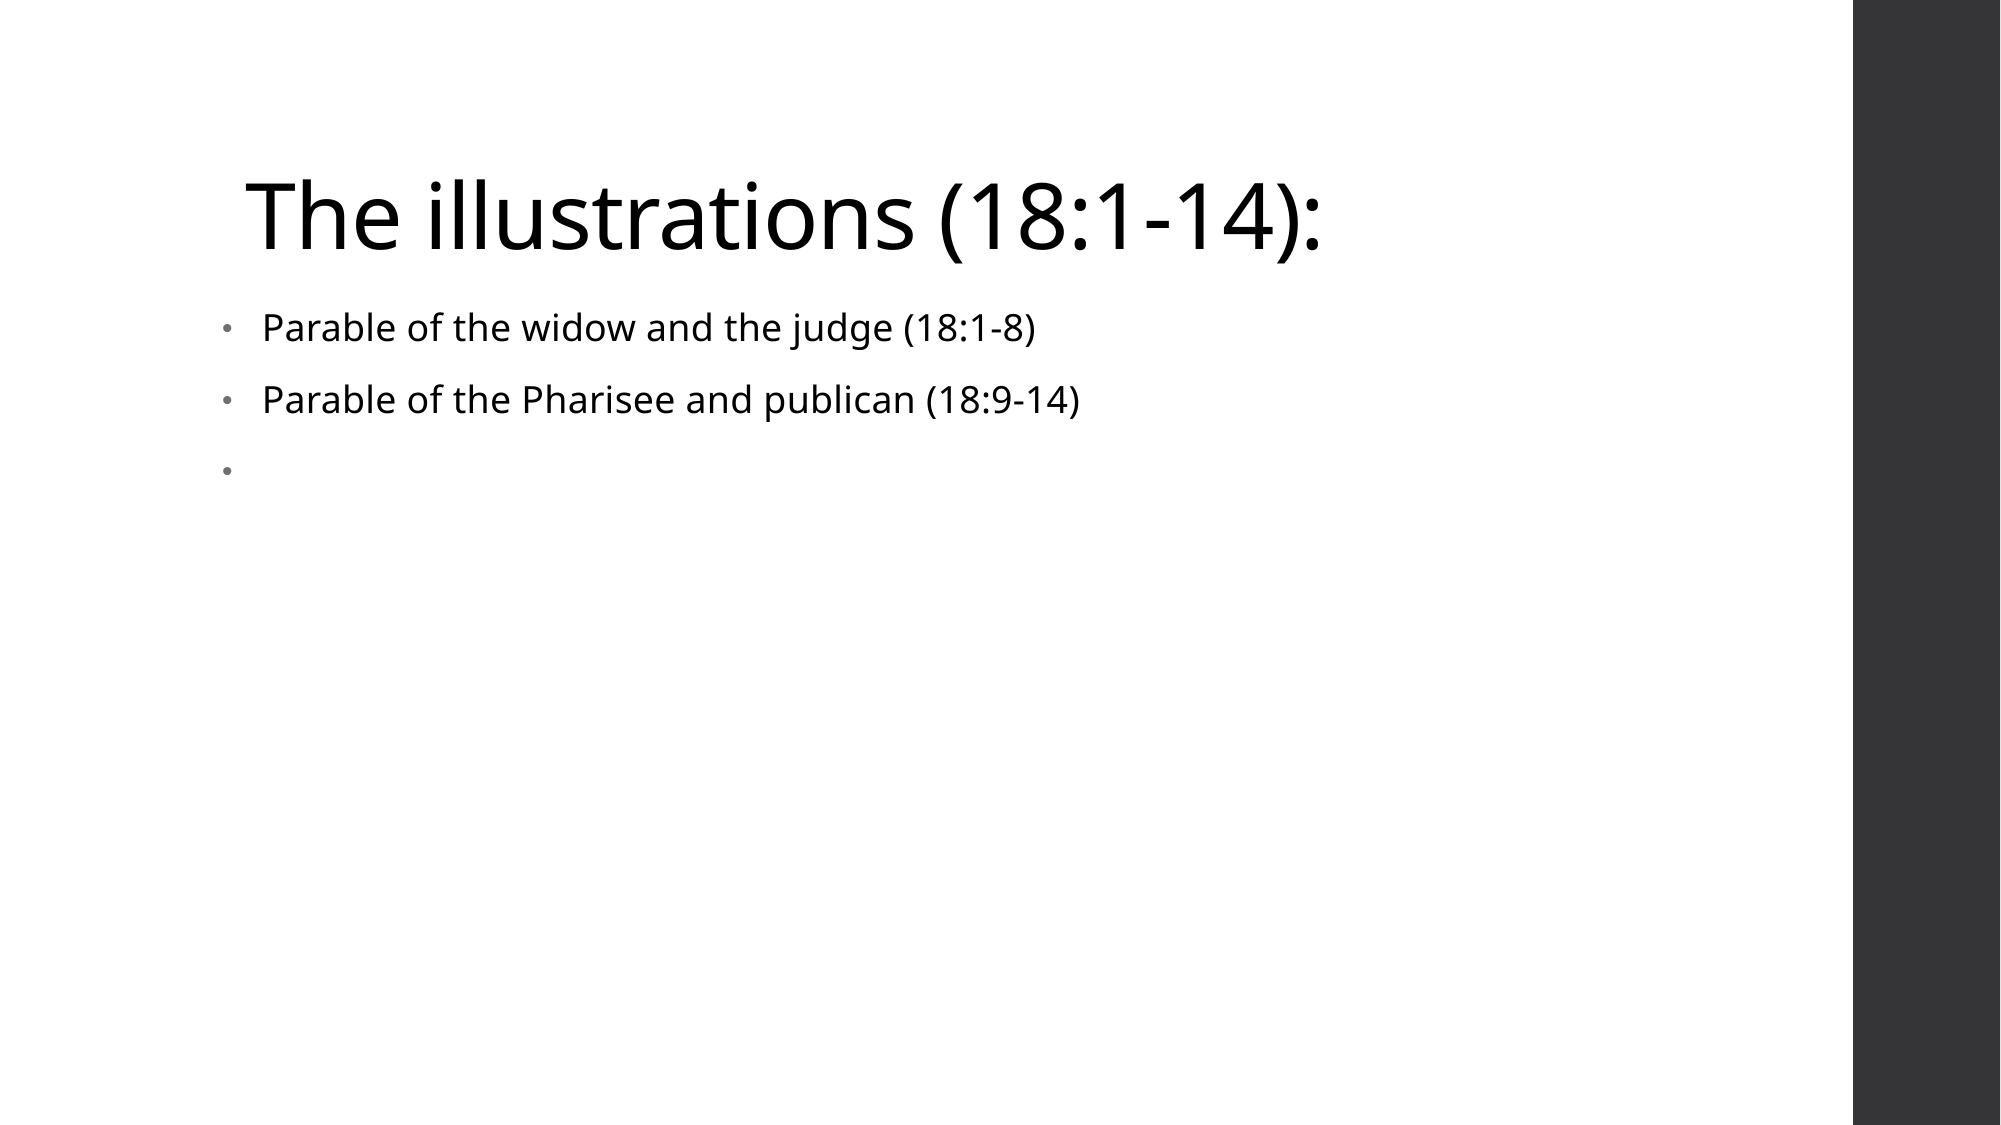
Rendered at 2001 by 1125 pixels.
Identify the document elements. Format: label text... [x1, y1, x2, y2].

title The illustrations (18:1-14): [206, 60, 1797, 278]
list Parable of the widow and the judge (18:1-8) Parable of the Pharisee and publican (18:9-14) [206, 299, 1617, 1014]
